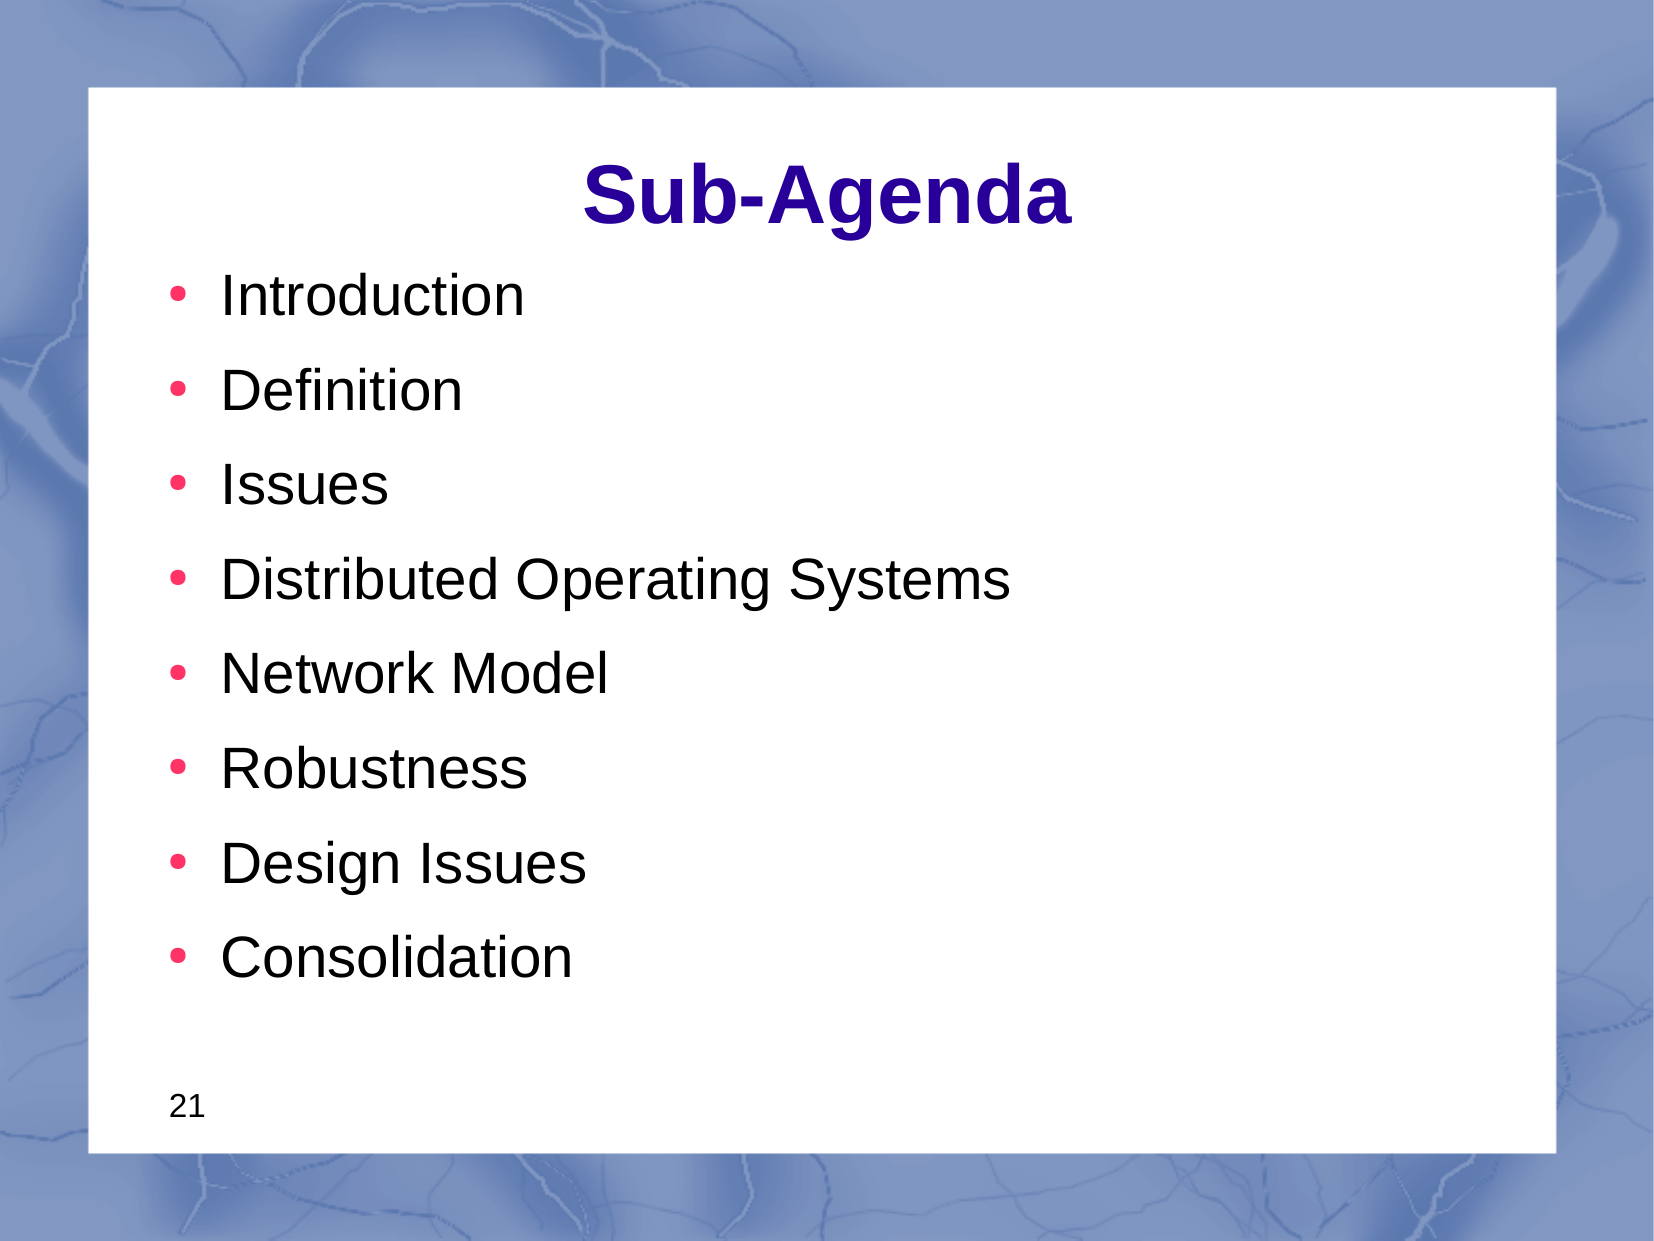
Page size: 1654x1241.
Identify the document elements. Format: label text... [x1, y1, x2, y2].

title Sub-Agenda [118, 90, 1536, 298]
picture [0, 0, 1654, 1241]
list Introduction Definition Issues Distributed Operating Systems Network Model Robustness Design Issues Consolidation [150, 263, 1509, 1051]
